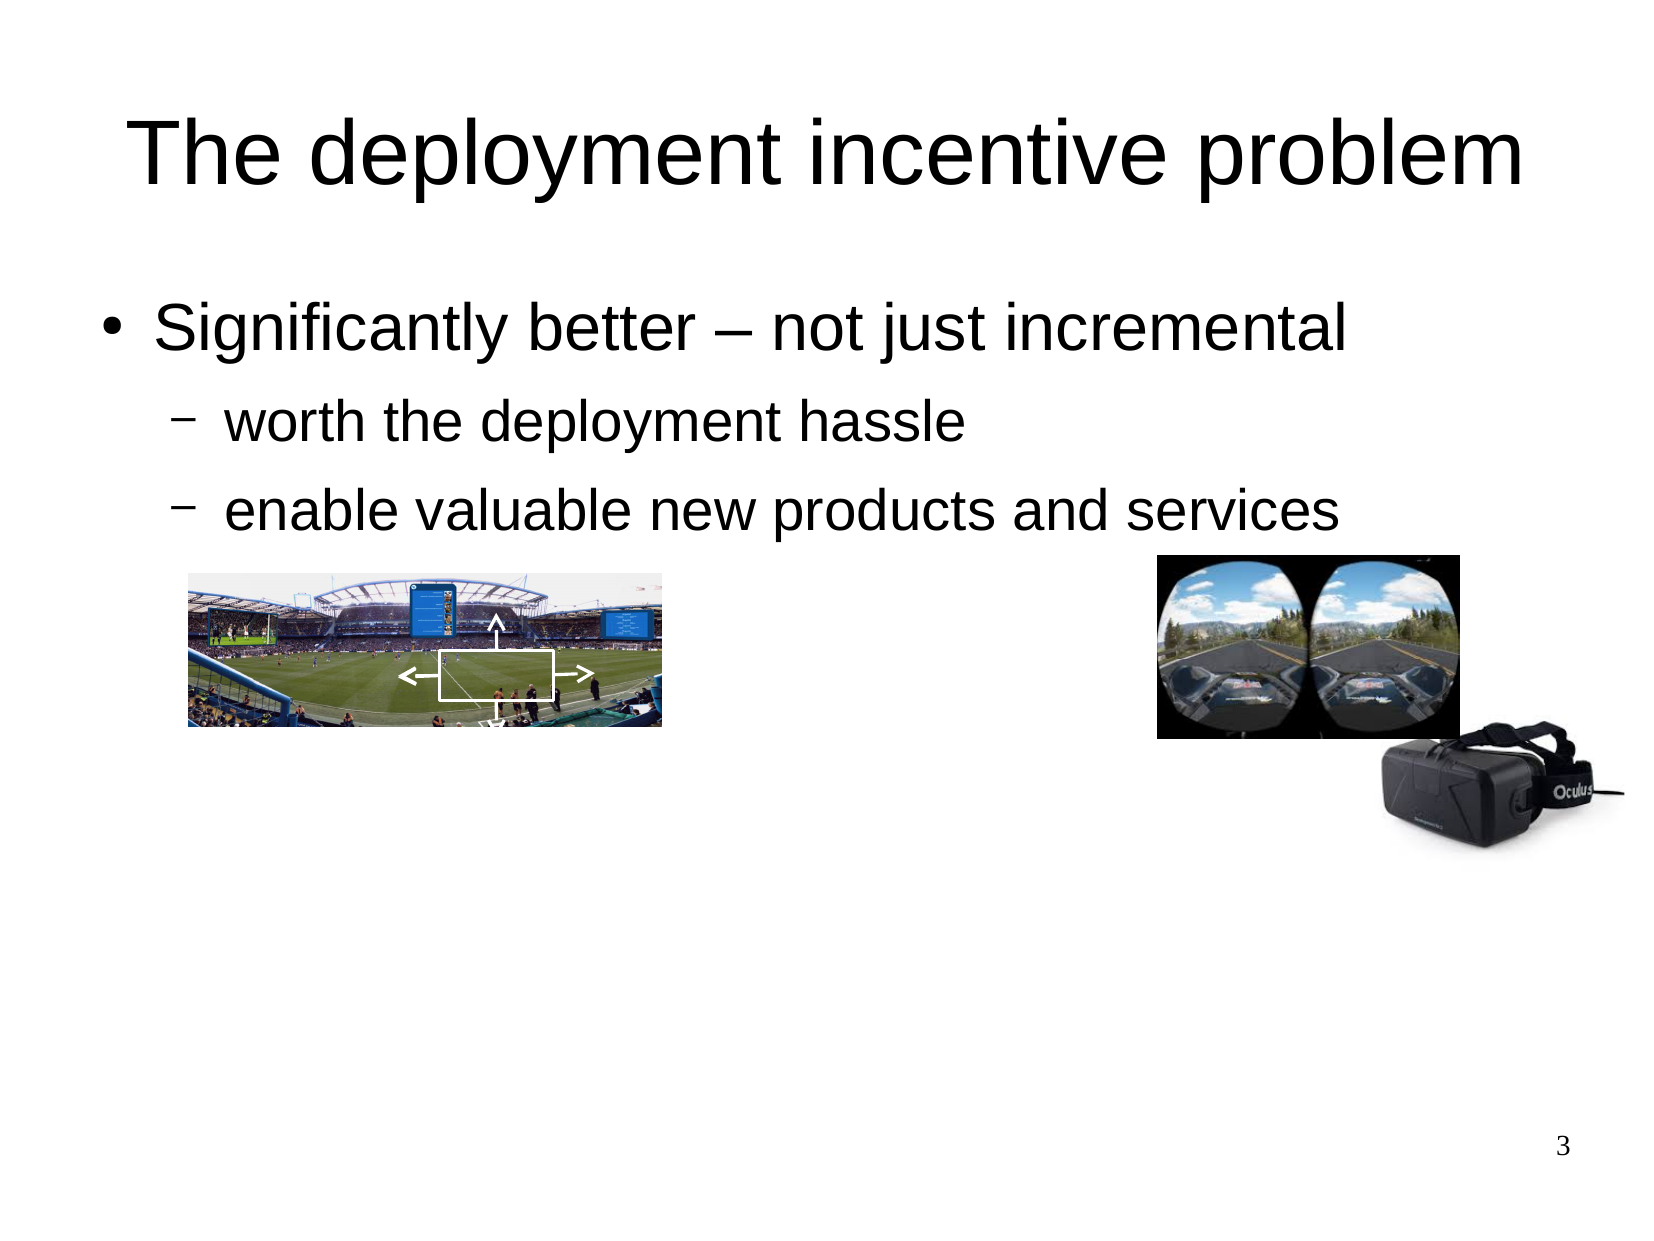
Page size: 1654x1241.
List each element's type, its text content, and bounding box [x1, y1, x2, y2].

title The deployment incentive problem [82, 49, 1571, 257]
list Significantly better – not just incremental worth the deployment hassle enable valuable new products and services [82, 290, 1571, 1010]
picture [188, 573, 662, 727]
picture [1157, 555, 1625, 875]
